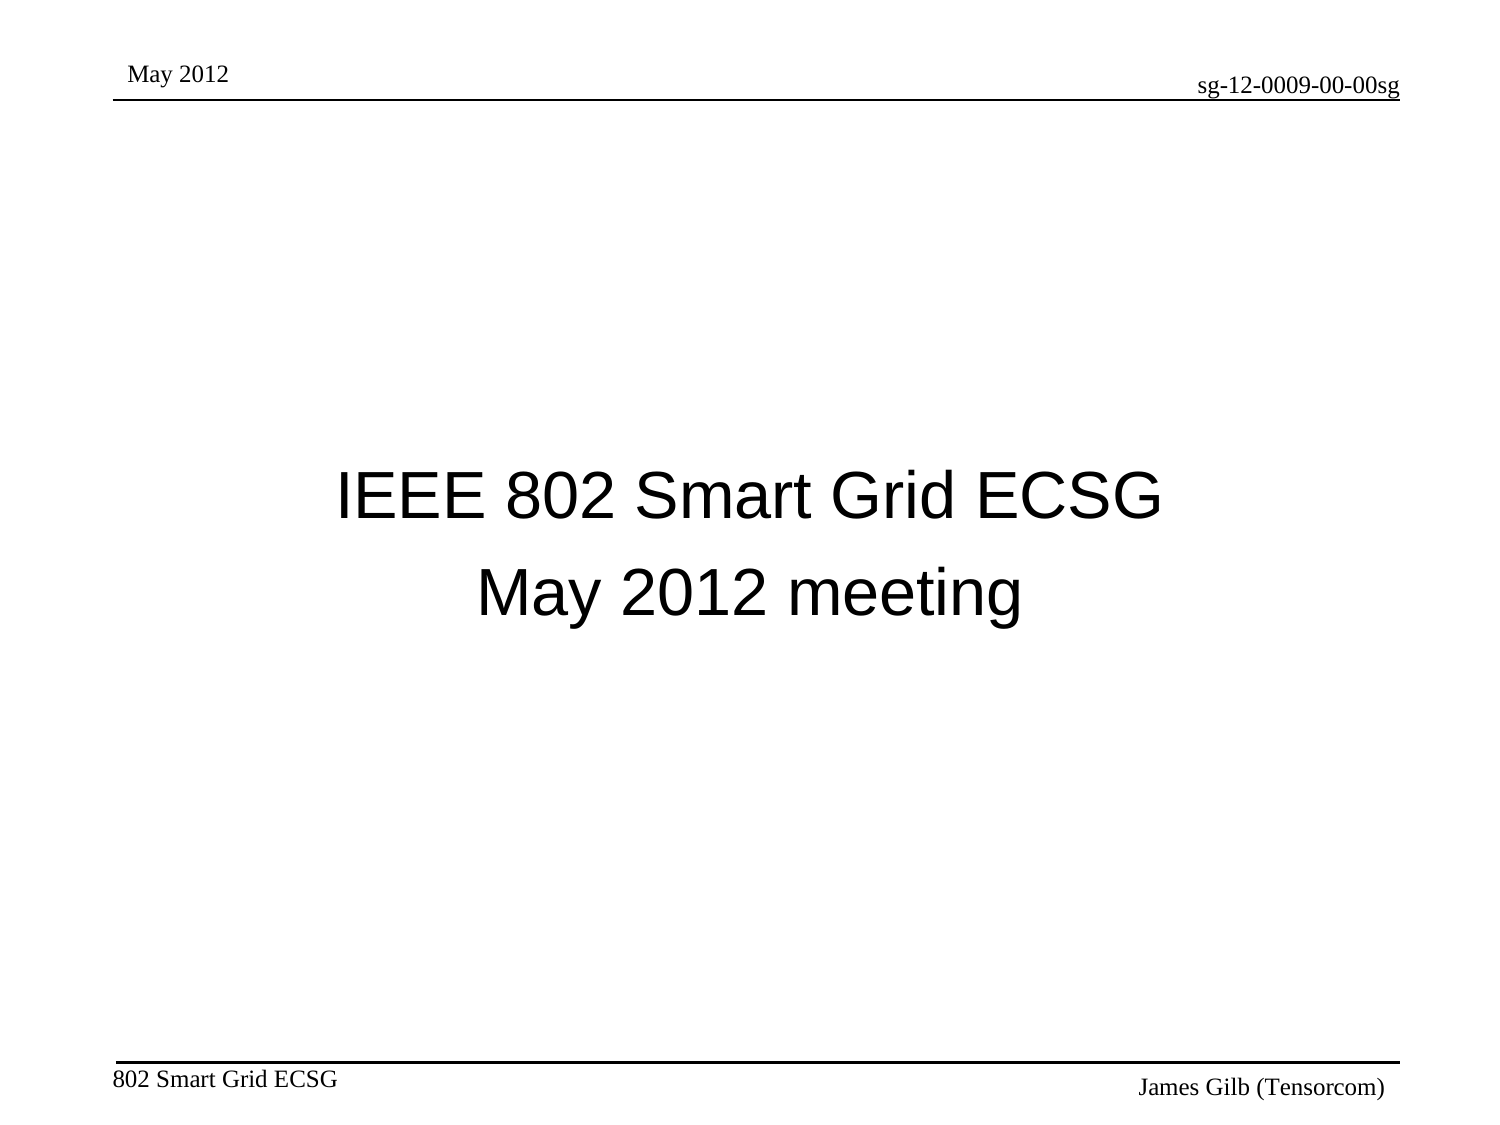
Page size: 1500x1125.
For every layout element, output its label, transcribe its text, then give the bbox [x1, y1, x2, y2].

subtitle IEEE 802 Smart Grid ECSG May 2012 meeting [112, 112, 1388, 968]
